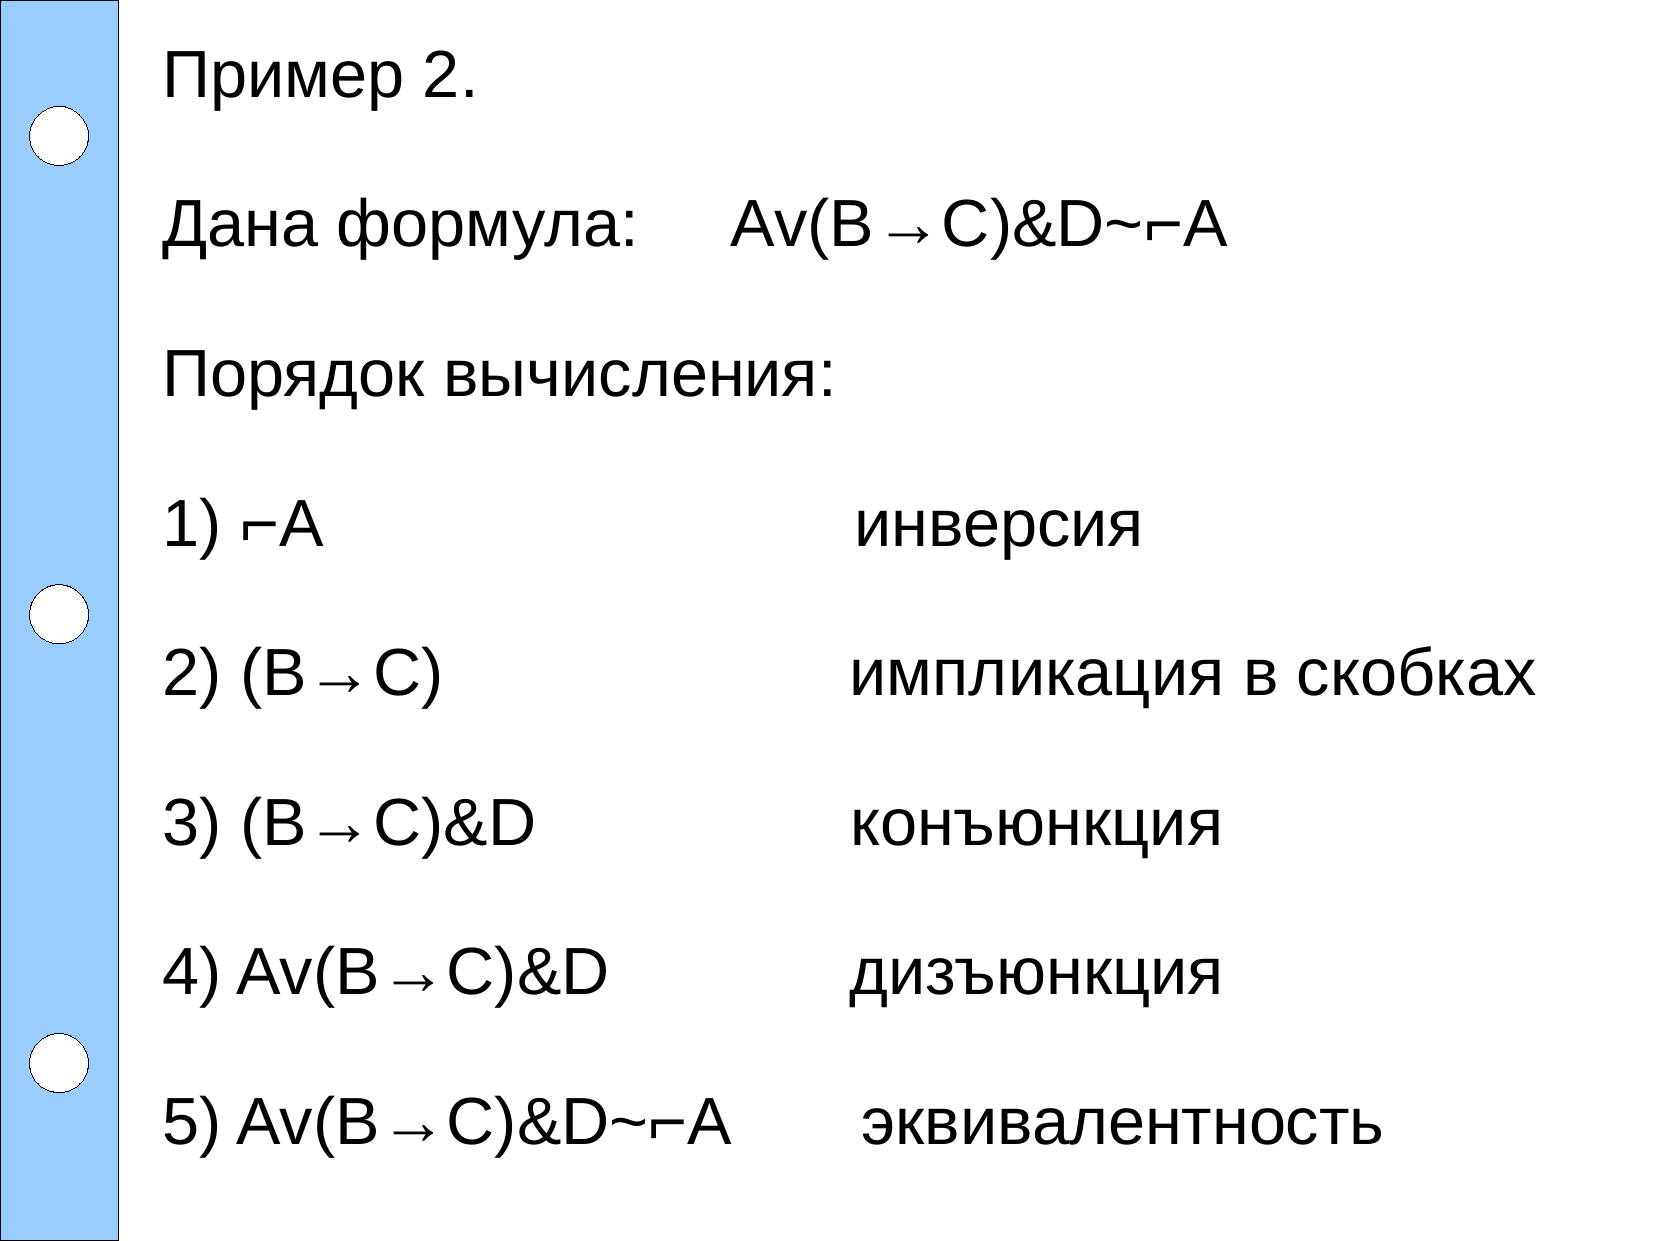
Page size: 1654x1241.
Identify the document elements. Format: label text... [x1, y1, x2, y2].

text_box [0, 0, 119, 1241]
text_box Пример 2. Дана формула: Av(B→C)&D~⌐A Порядок вычисления: 1) ⌐A инверсия 2) (B→C) импликация в скобках 3) (B→C)&D конъюнкция 4) Av(B→C)&D дизъюнкция 5) Av(B→C)&D~⌐A эквивалентность [147, 29, 1595, 1166]
